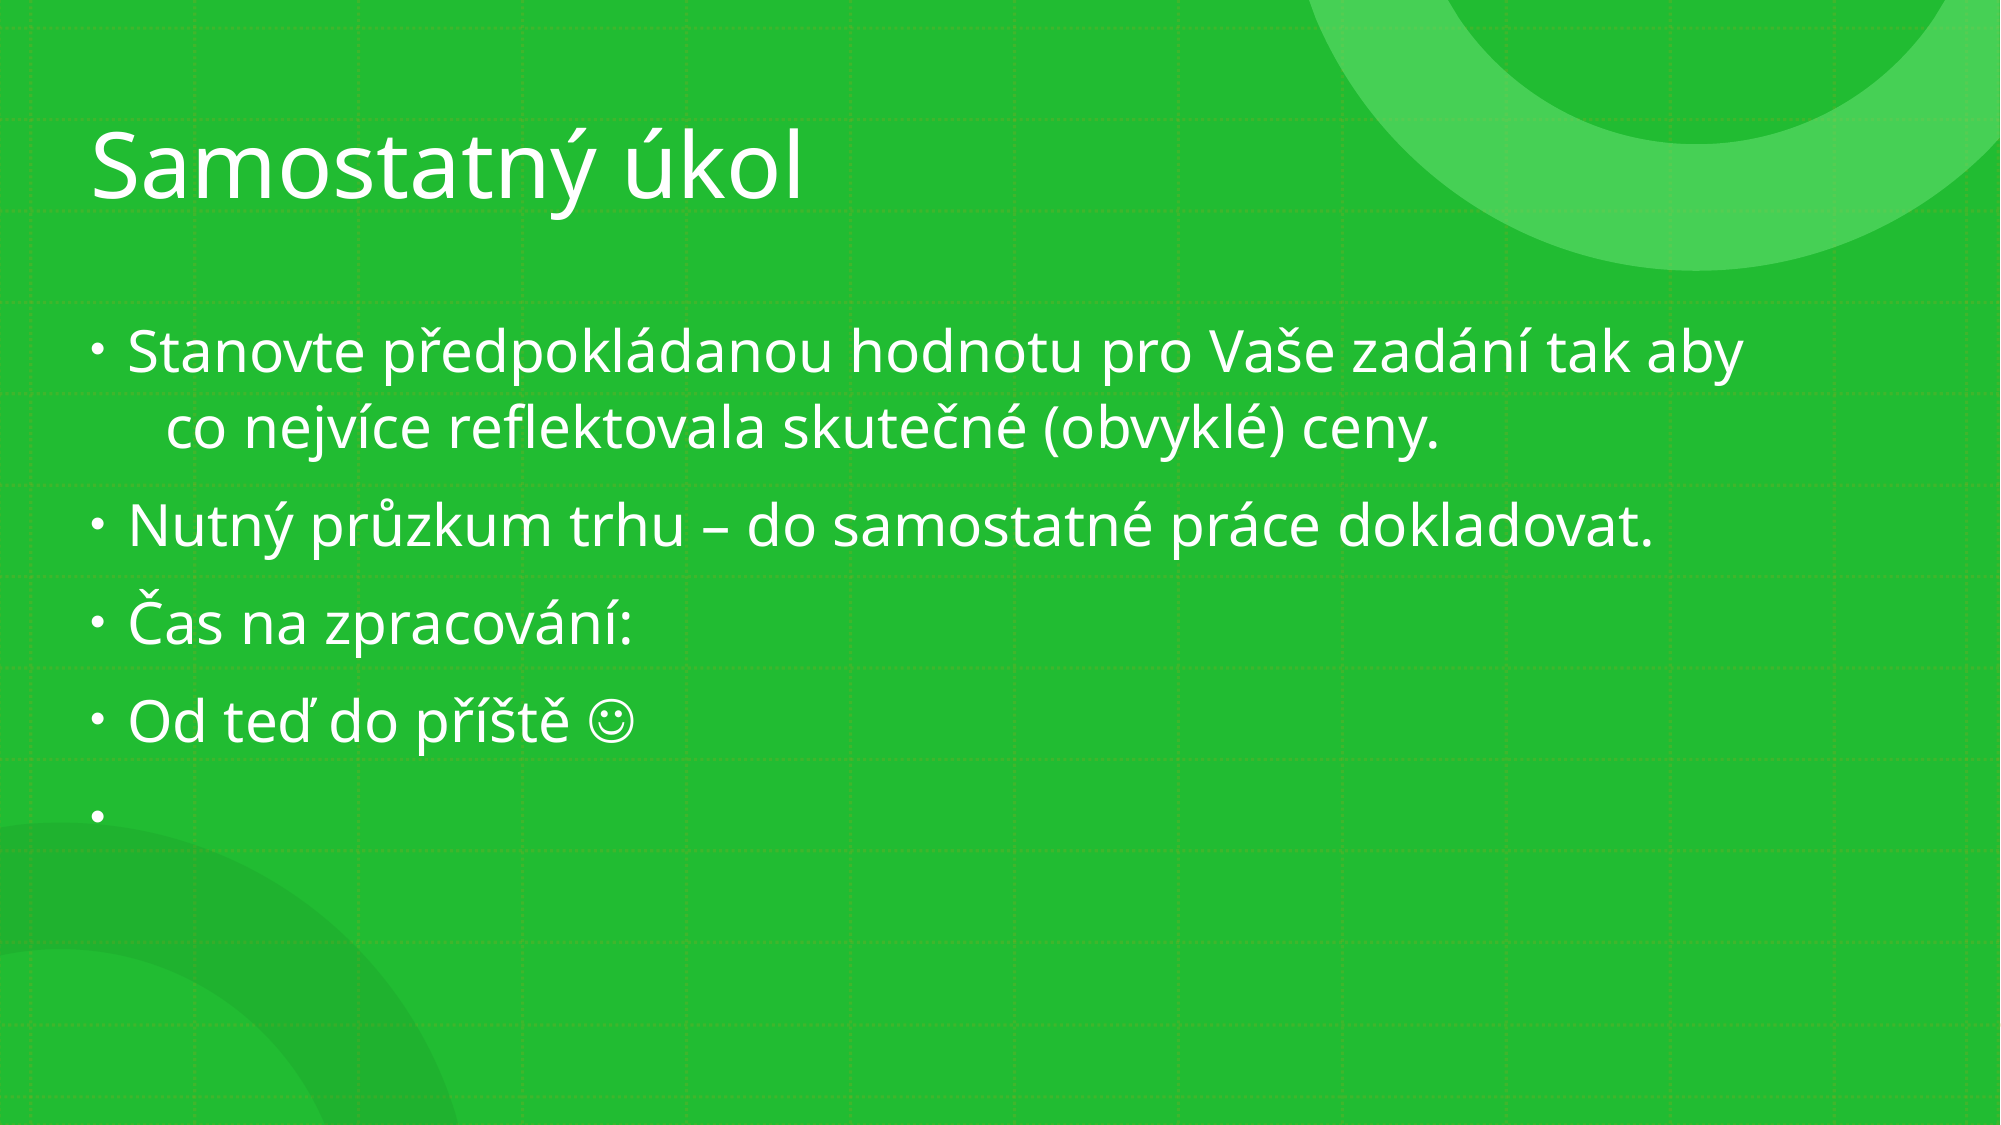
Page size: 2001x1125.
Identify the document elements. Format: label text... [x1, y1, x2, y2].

list Stanovte předpokládanou hodnotu pro Vaše zadání tak aby co nejvíce reflektovala skutečné (obvyklé) ceny. Nutný průzkum trhu – do samostatné práce dokladovat. Čas na zpracování: Od teď do příště  [75, 299, 1835, 1014]
title Samostatný úkol [75, 59, 1835, 278]
